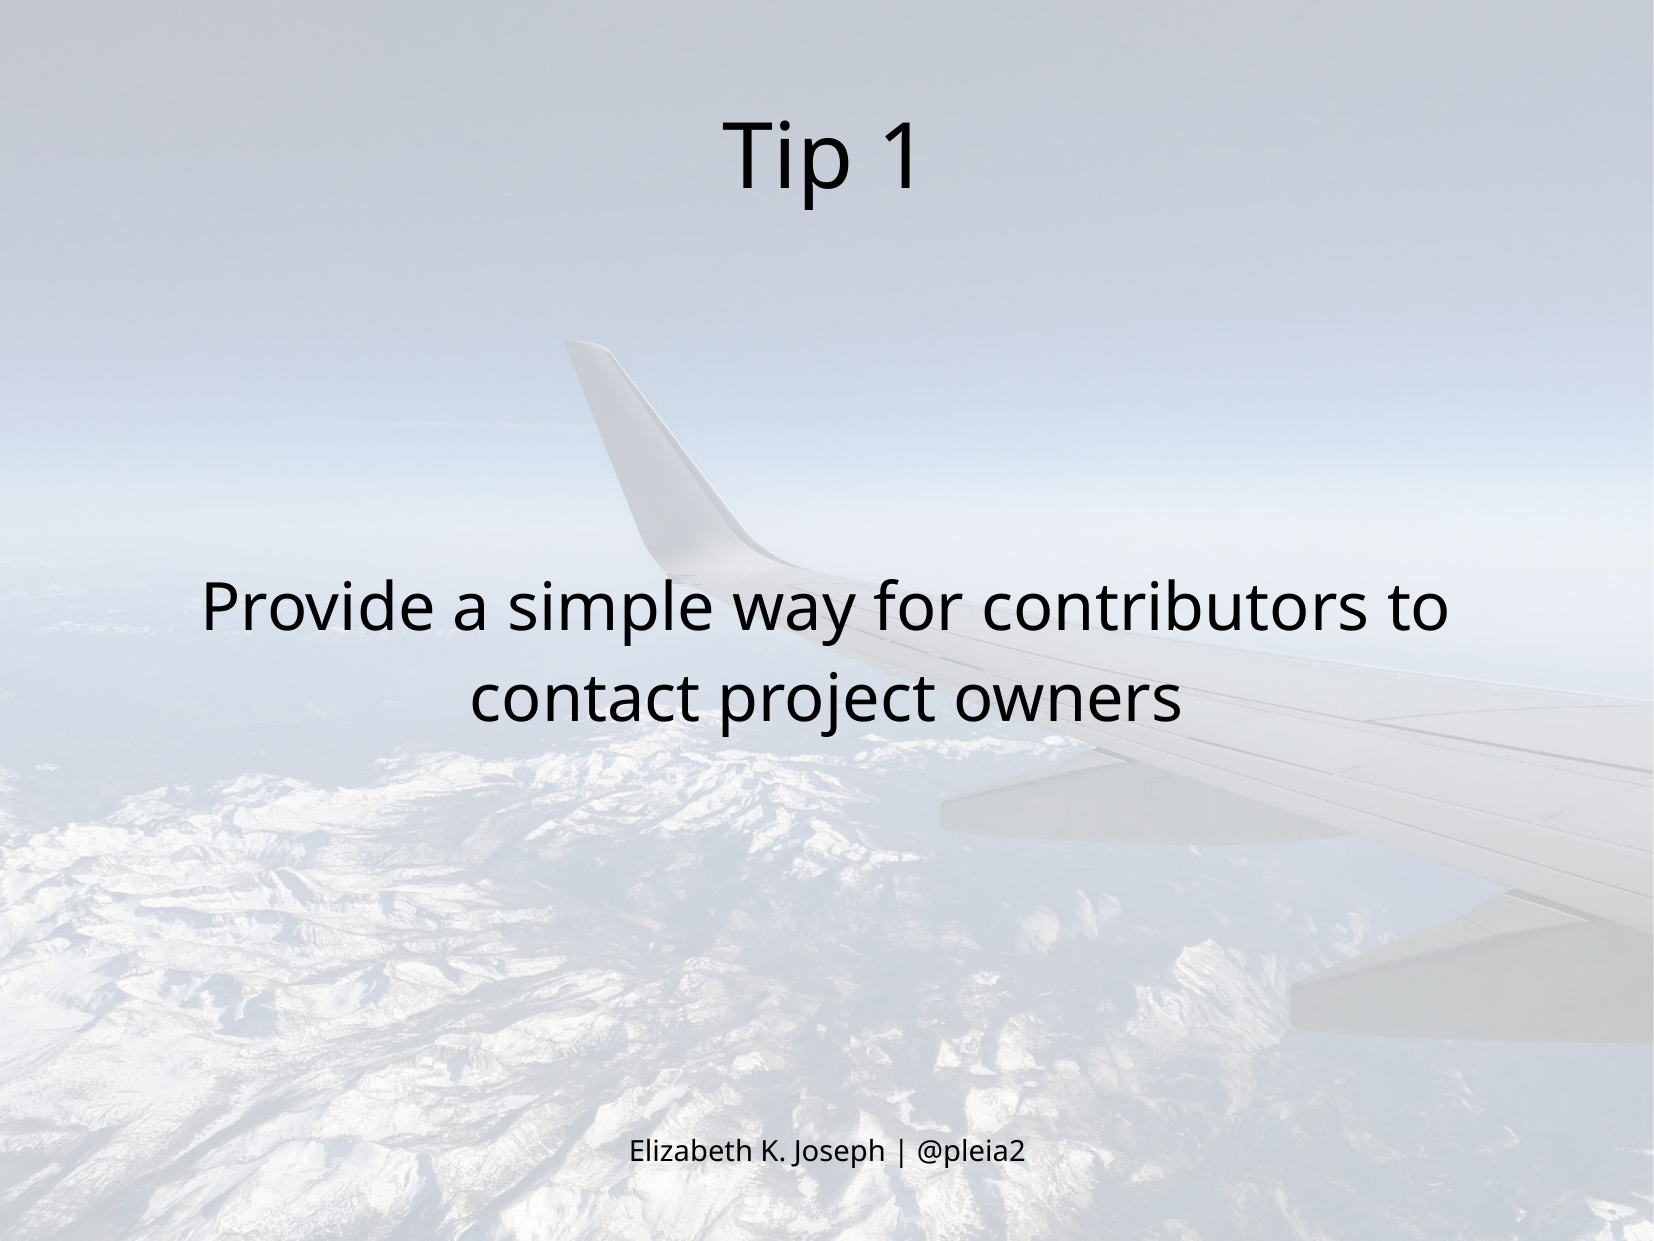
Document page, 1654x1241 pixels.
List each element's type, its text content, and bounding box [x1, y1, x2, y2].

picture [0, 0, 1654, 1241]
subtitle Provide a simple way for contributors to contact project owners [82, 290, 1571, 1010]
title Tip 1 [82, 49, 1571, 257]
